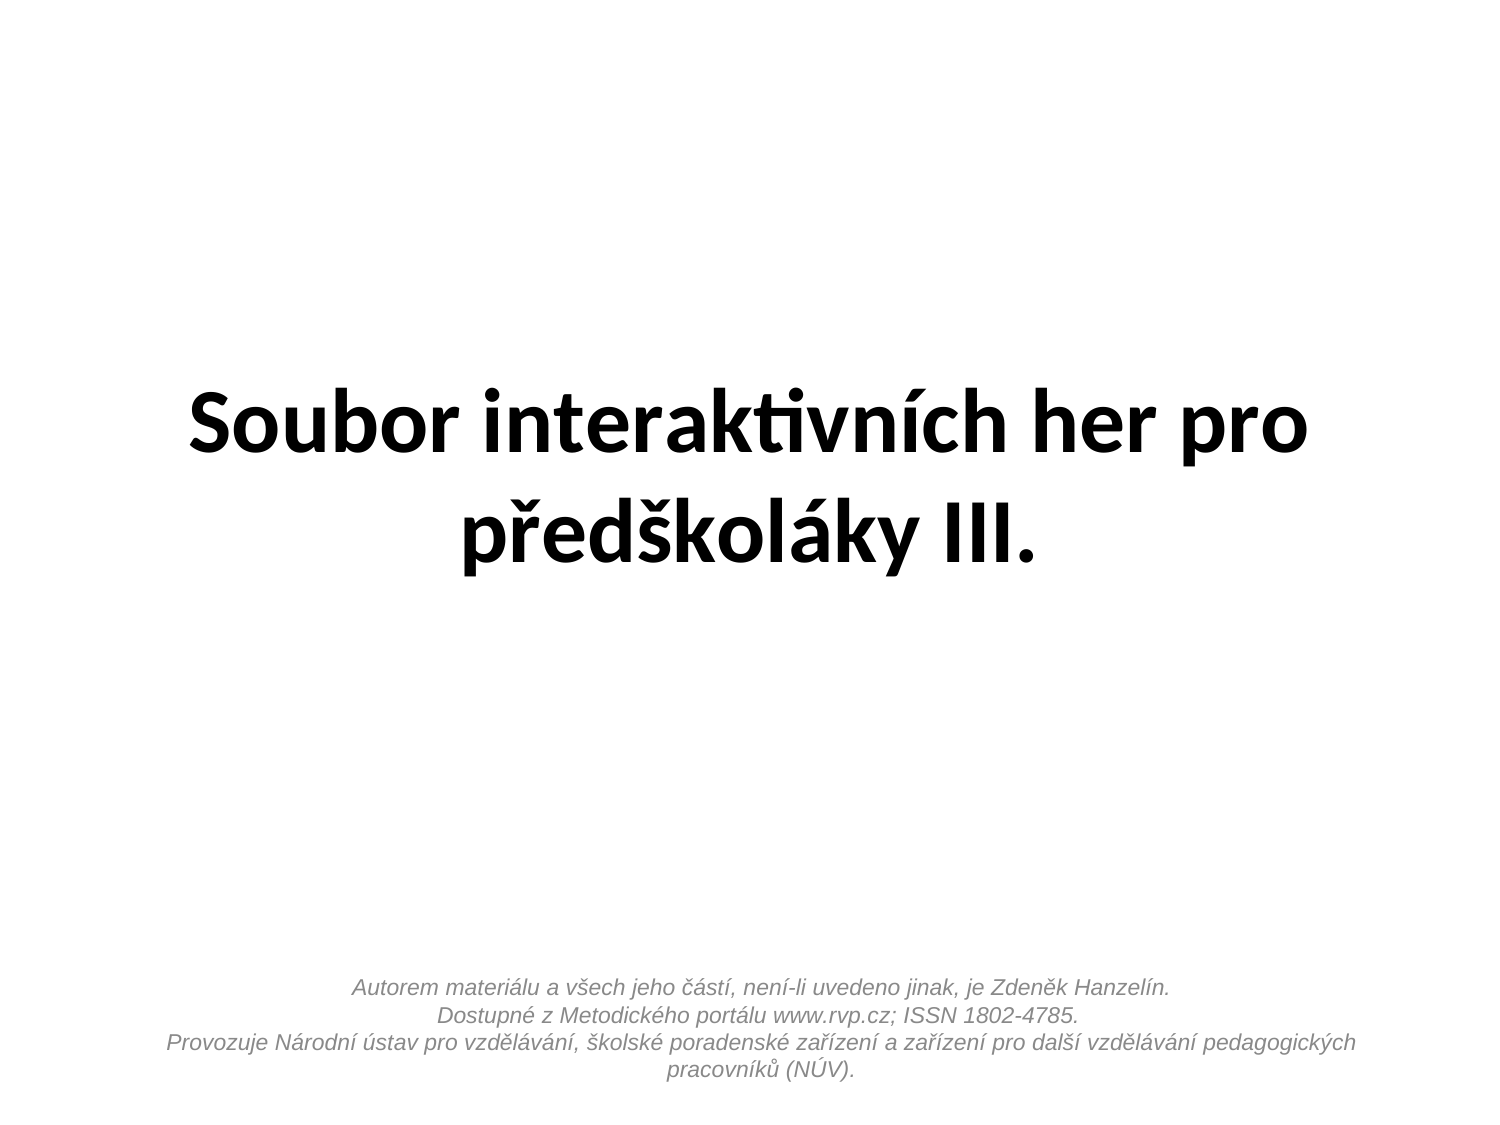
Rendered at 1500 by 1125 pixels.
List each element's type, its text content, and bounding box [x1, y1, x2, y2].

title Soubor interaktivních her pro předškoláky III. [112, 349, 1388, 592]
text_box Autorem materiálu a všech jeho částí, není-li uvedeno jinak, je Zdeněk Hanzelín. Dostupné z Metodického portálu www.rvp.cz; ISSN 1802-4785. Provozuje Národní ústav pro vzdělávání, školské poradenské zařízení a zařízení pro další vzdělávání pedagogických pracovníků (NÚV). [147, 1011, 1377, 1072]
